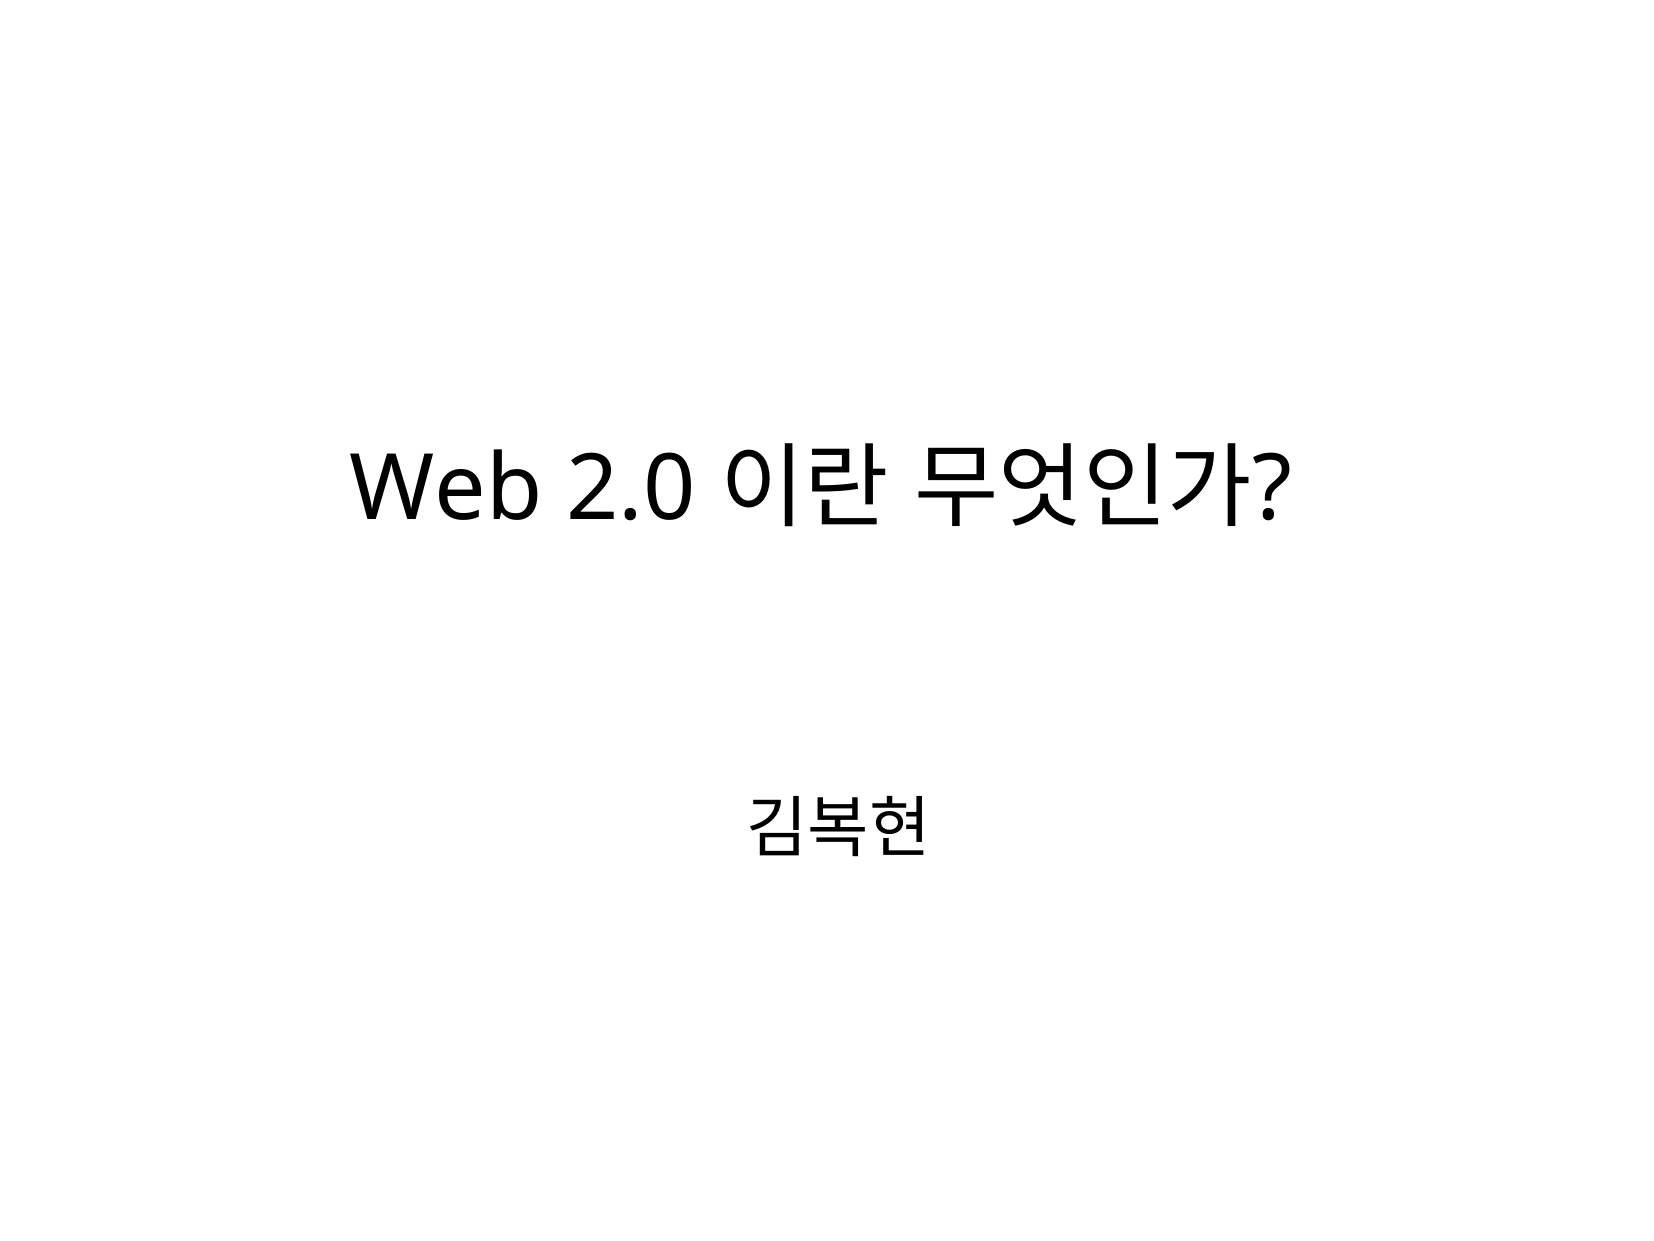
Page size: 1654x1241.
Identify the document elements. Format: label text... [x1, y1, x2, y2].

subtitle 김복현 [76, 729, 1565, 916]
title Web 2.0 이란 무엇인가? [76, 383, 1565, 577]
